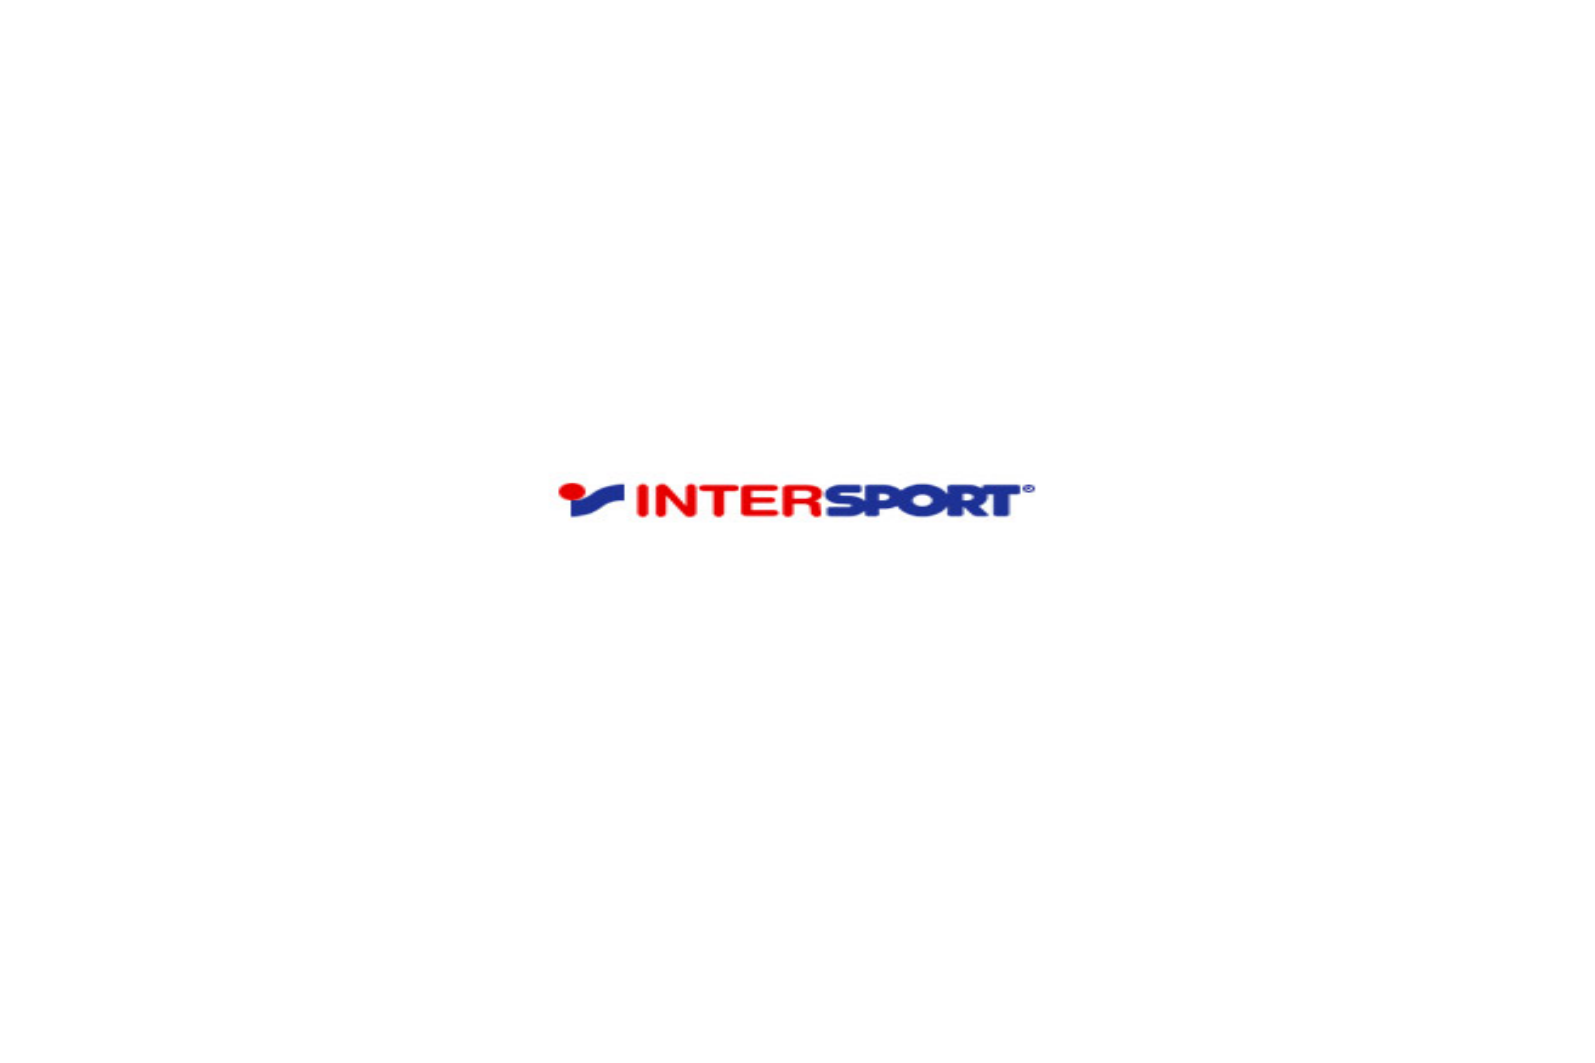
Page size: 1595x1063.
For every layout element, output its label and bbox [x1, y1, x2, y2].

text_box [915, 472, 945, 544]
picture [472, 397, 1123, 609]
